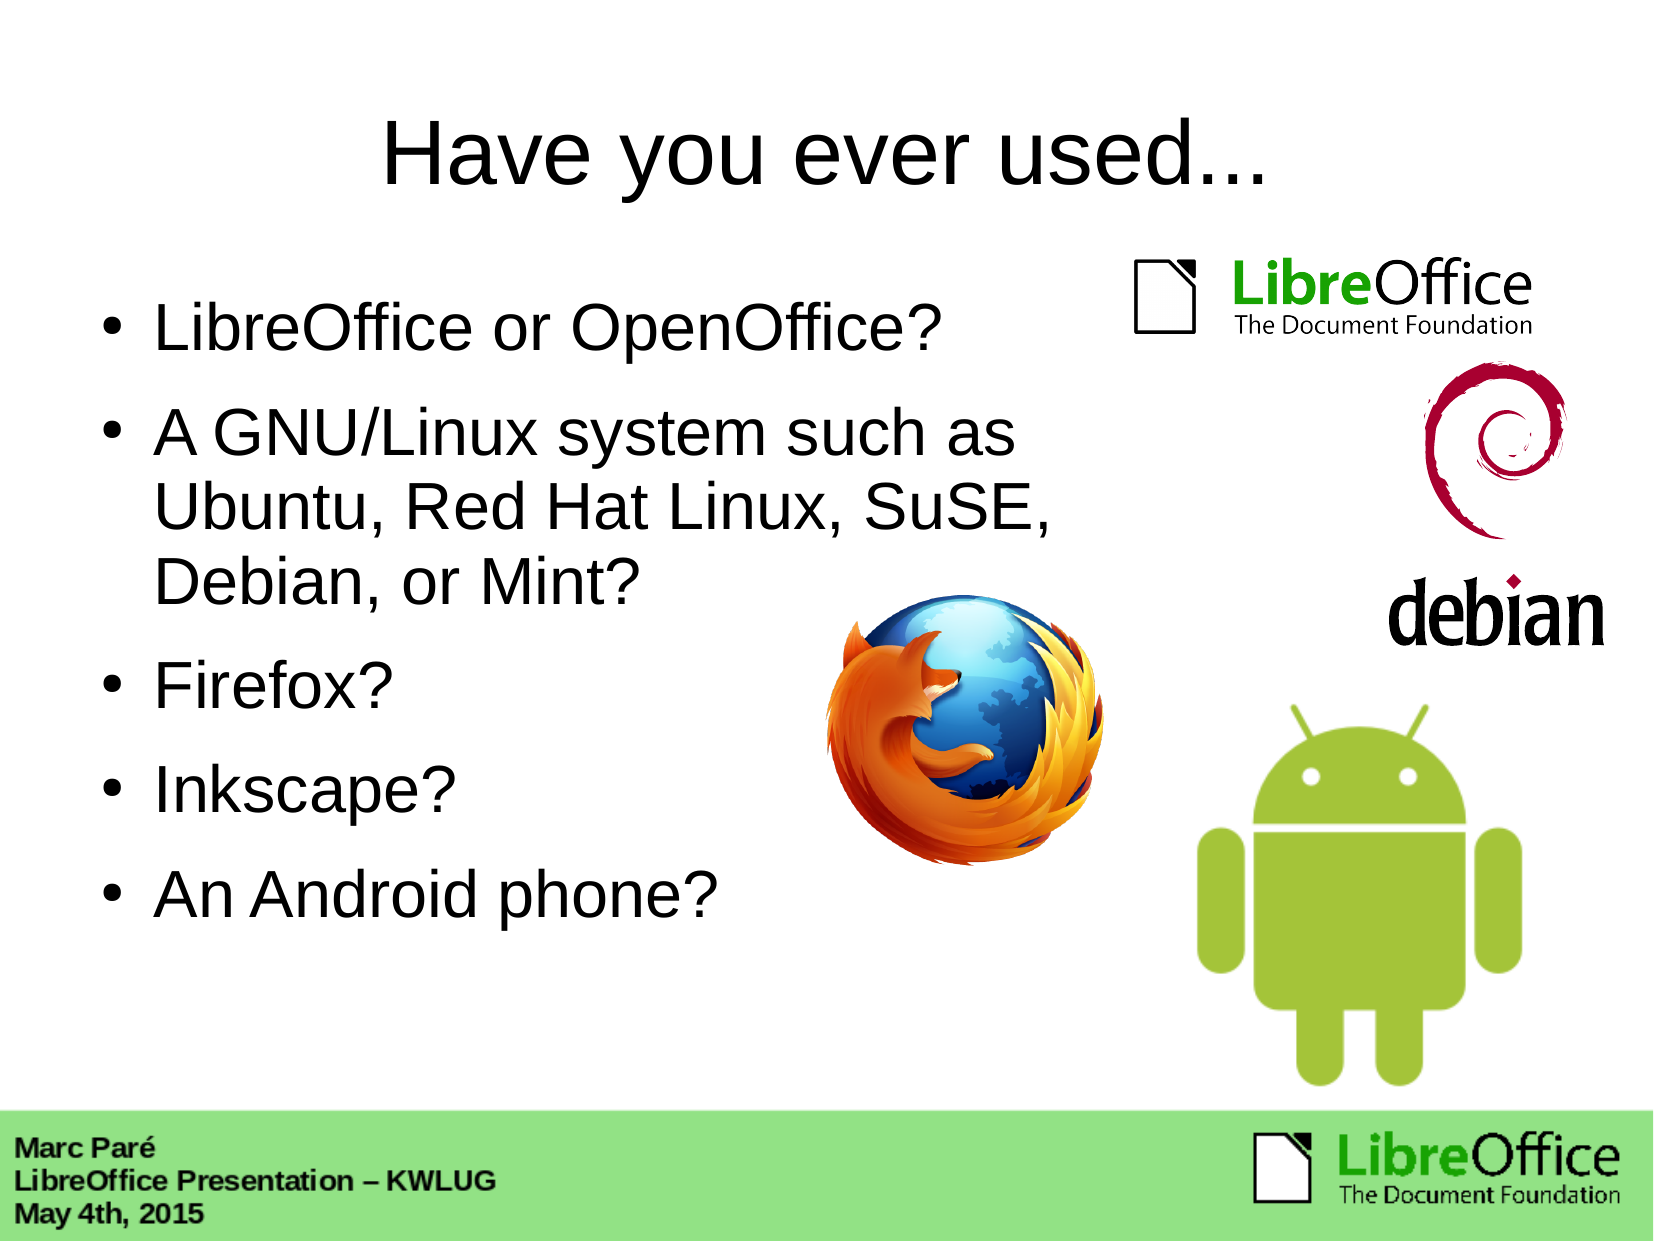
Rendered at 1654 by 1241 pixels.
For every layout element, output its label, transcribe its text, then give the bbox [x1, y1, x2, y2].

list LibreOffice or OpenOffice? A GNU/Linux system such as Ubuntu, Red Hat Linux, SuSE, Debian, or Mint? Firefox? Inkscape? An Android phone? [82, 290, 1156, 1010]
picture [0, 0, 1654, 1241]
title Have you ever used... [82, 49, 1571, 257]
